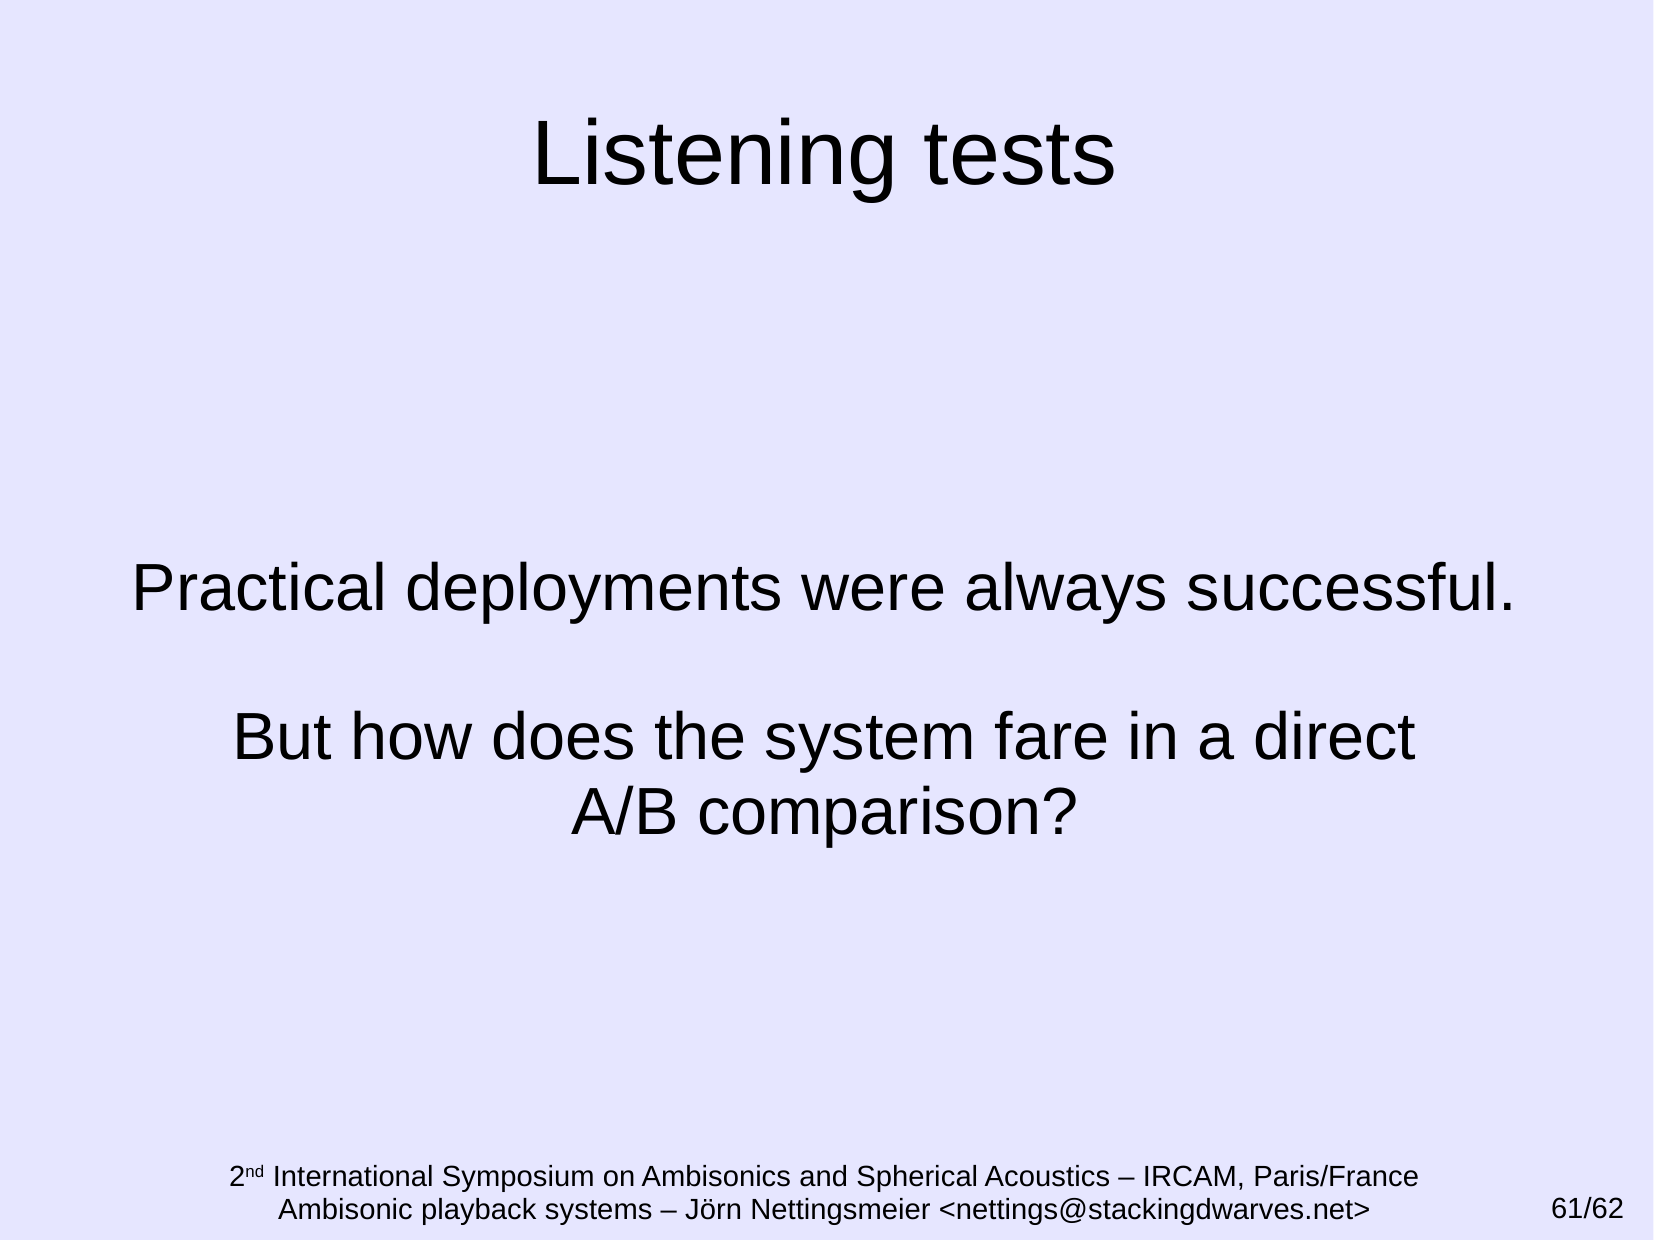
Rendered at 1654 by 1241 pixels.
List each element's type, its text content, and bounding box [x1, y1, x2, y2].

subtitle Practical deployments were always successful. But how does the system fare in a direct A/B comparison? [37, 290, 1613, 1109]
title Listening tests [37, 49, 1613, 257]
